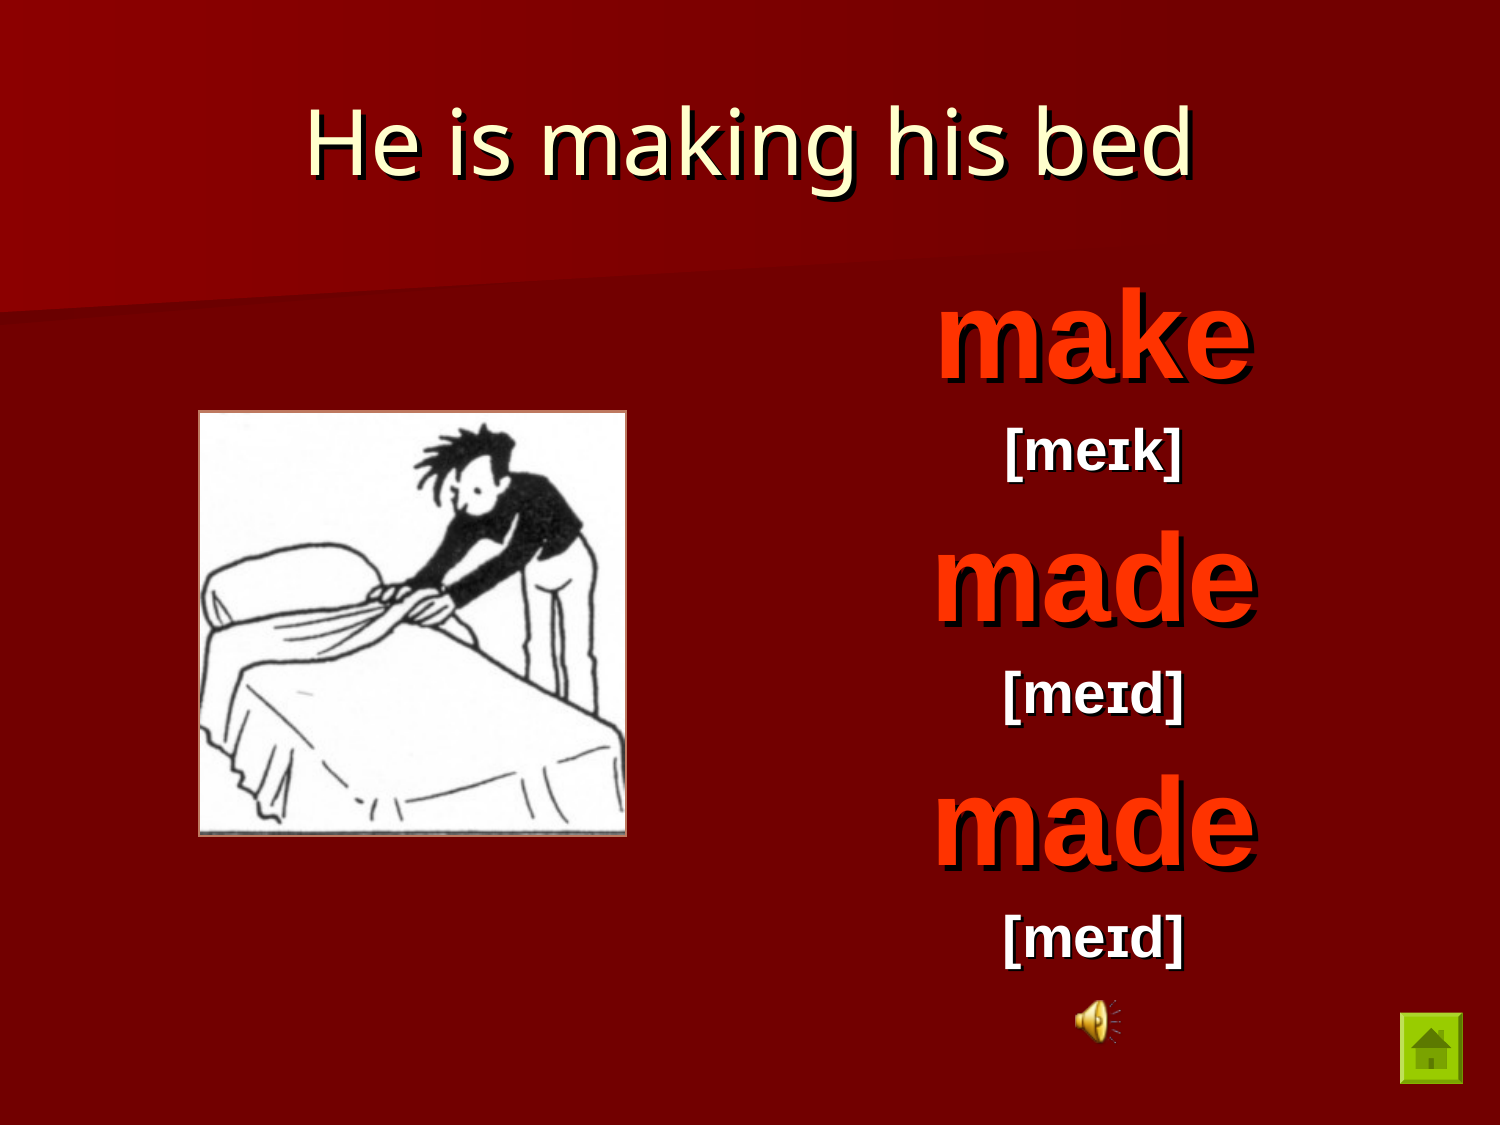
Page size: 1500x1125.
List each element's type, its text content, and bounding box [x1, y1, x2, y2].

text_box [1401, 1012, 1463, 1084]
title He is making his bed [75, 45, 1426, 233]
list make [meɪk] made [meɪd] made [meɪd] [762, 262, 1426, 1000]
picture [200, 412, 625, 835]
picture [1074, 999, 1126, 1051]
